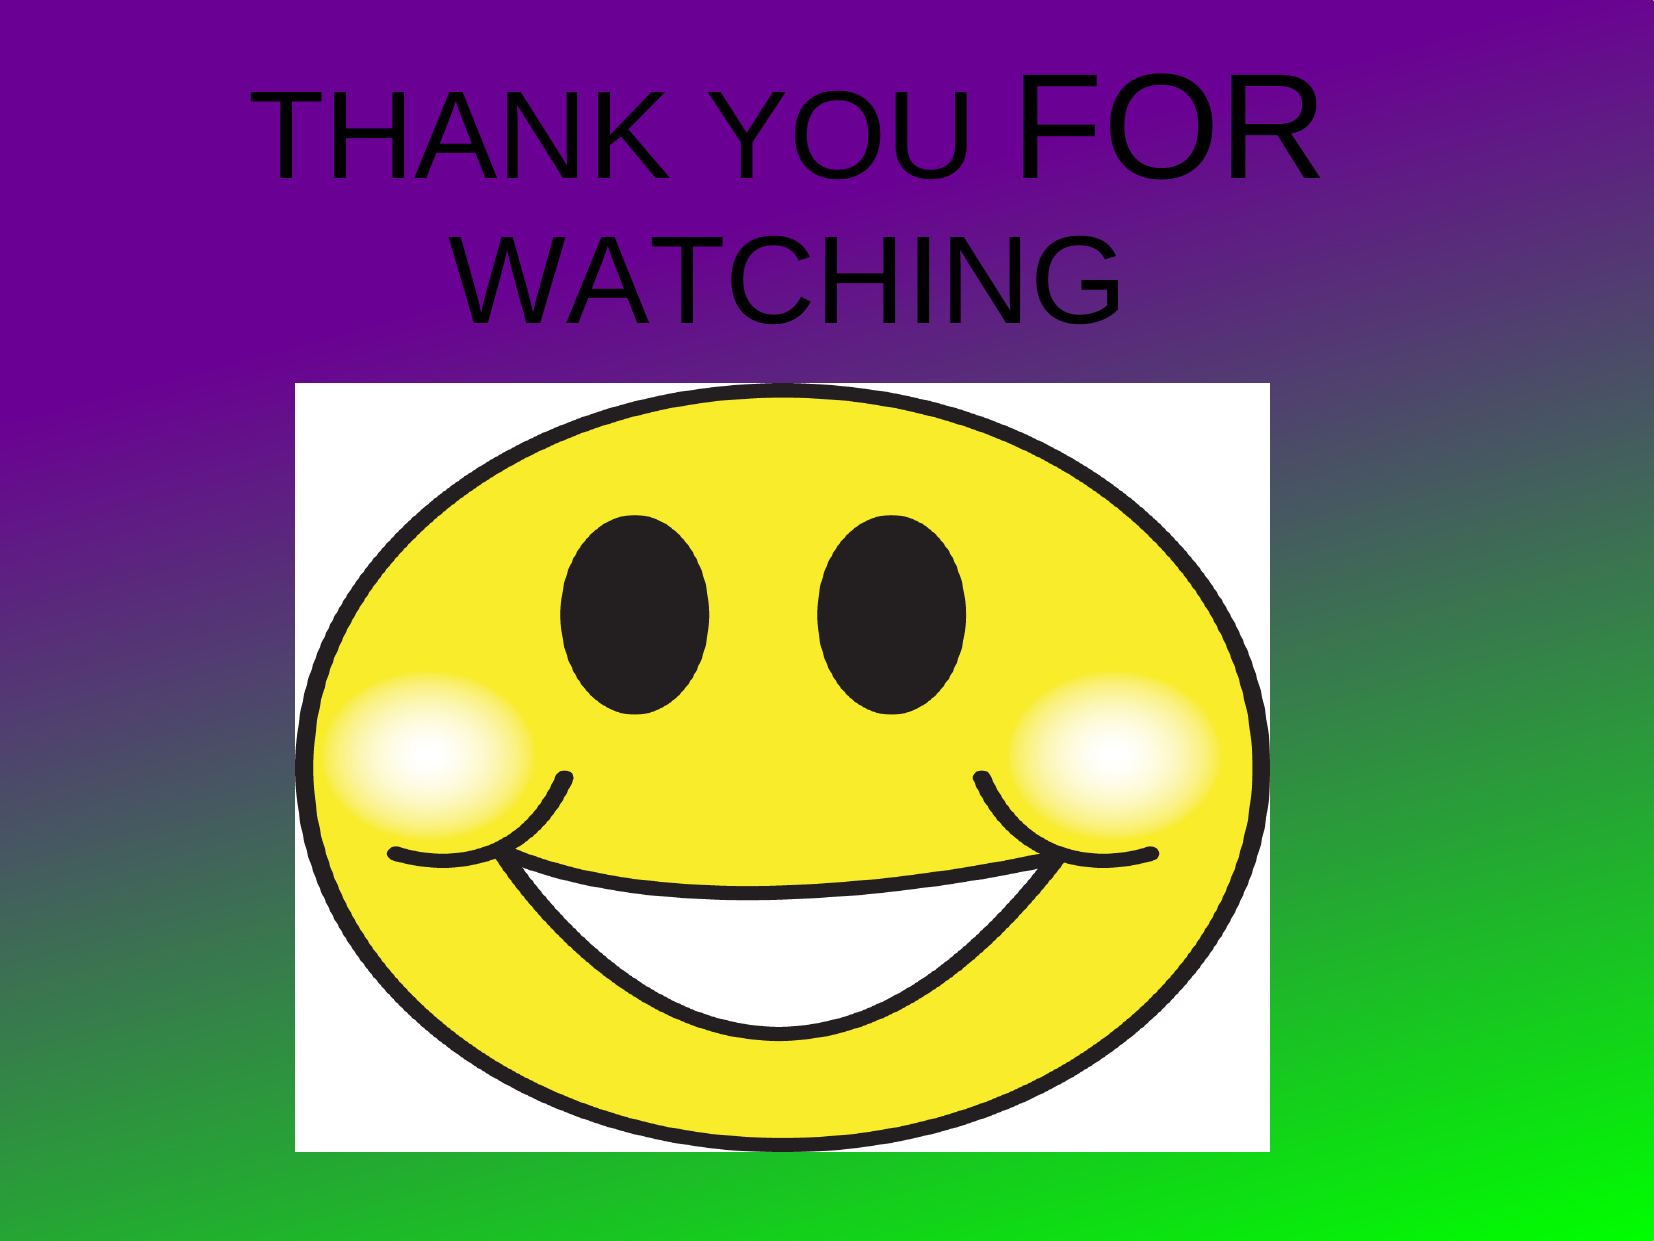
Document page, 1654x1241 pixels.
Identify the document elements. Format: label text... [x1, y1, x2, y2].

picture [295, 383, 1270, 1152]
subtitle THANK YOU FOR WATCHING [29, 0, 1548, 709]
